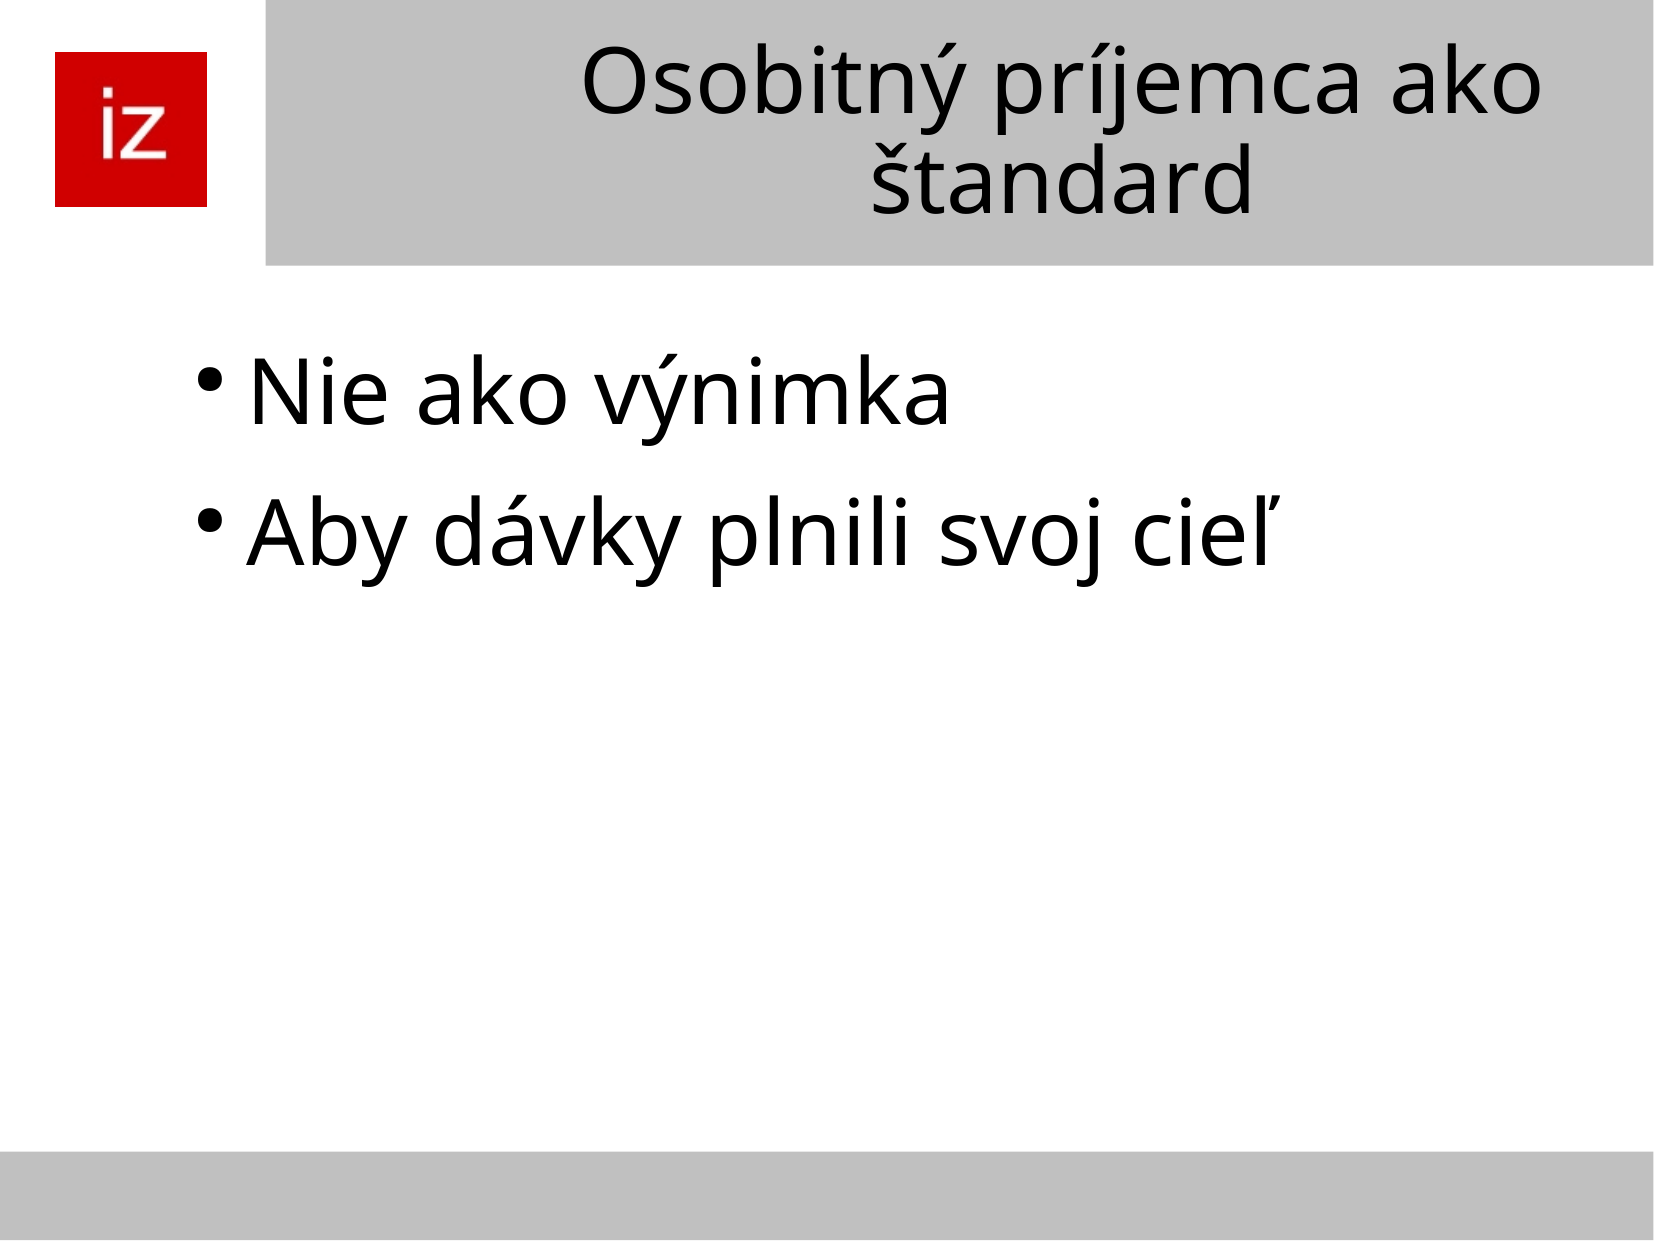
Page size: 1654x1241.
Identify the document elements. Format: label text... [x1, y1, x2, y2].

picture [55, 52, 207, 207]
list Nie ako výnimka Aby dávky plnili svoj cieľ [121, 344, 1533, 1126]
title Osobitný príjemca ako štandard [561, 29, 1565, 237]
